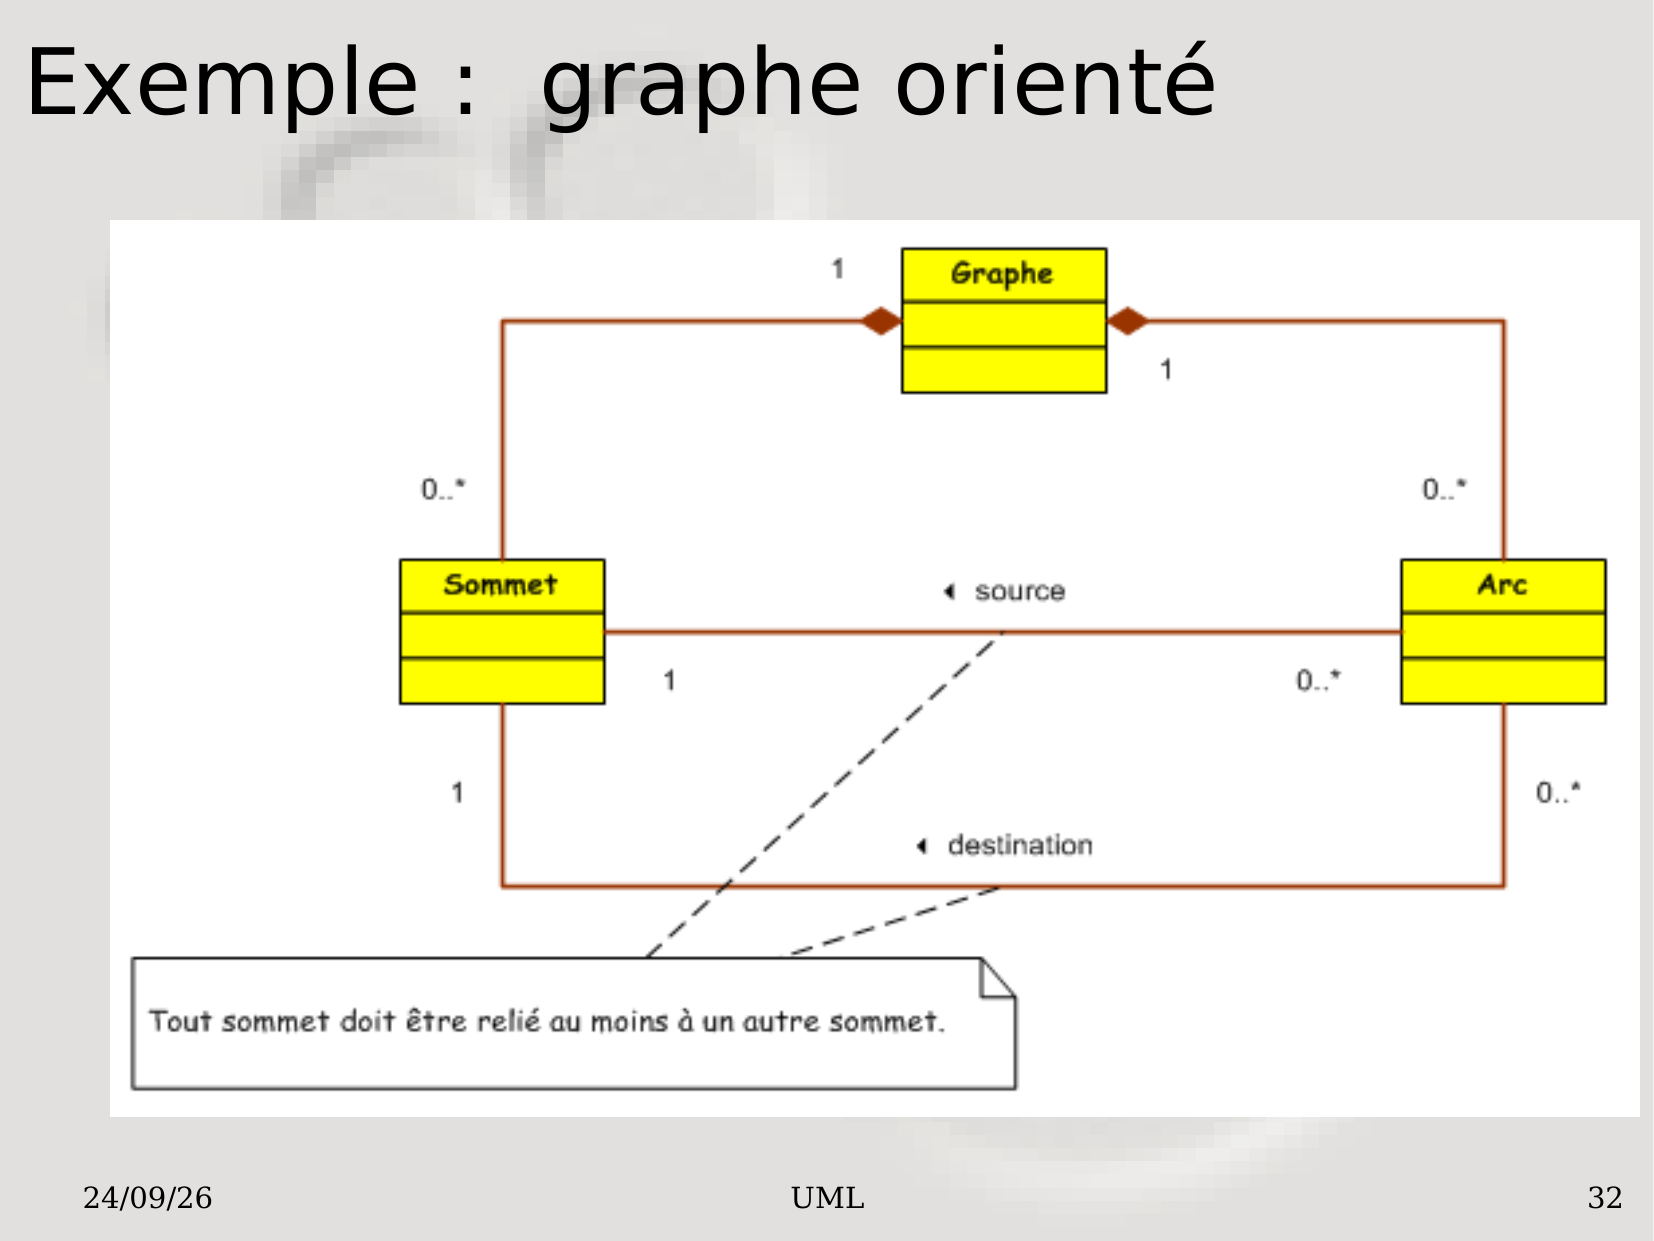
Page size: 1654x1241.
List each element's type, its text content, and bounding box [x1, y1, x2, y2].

picture [0, 0, 1654, 1241]
title Exemple : graphe orienté [8, 21, 1538, 144]
